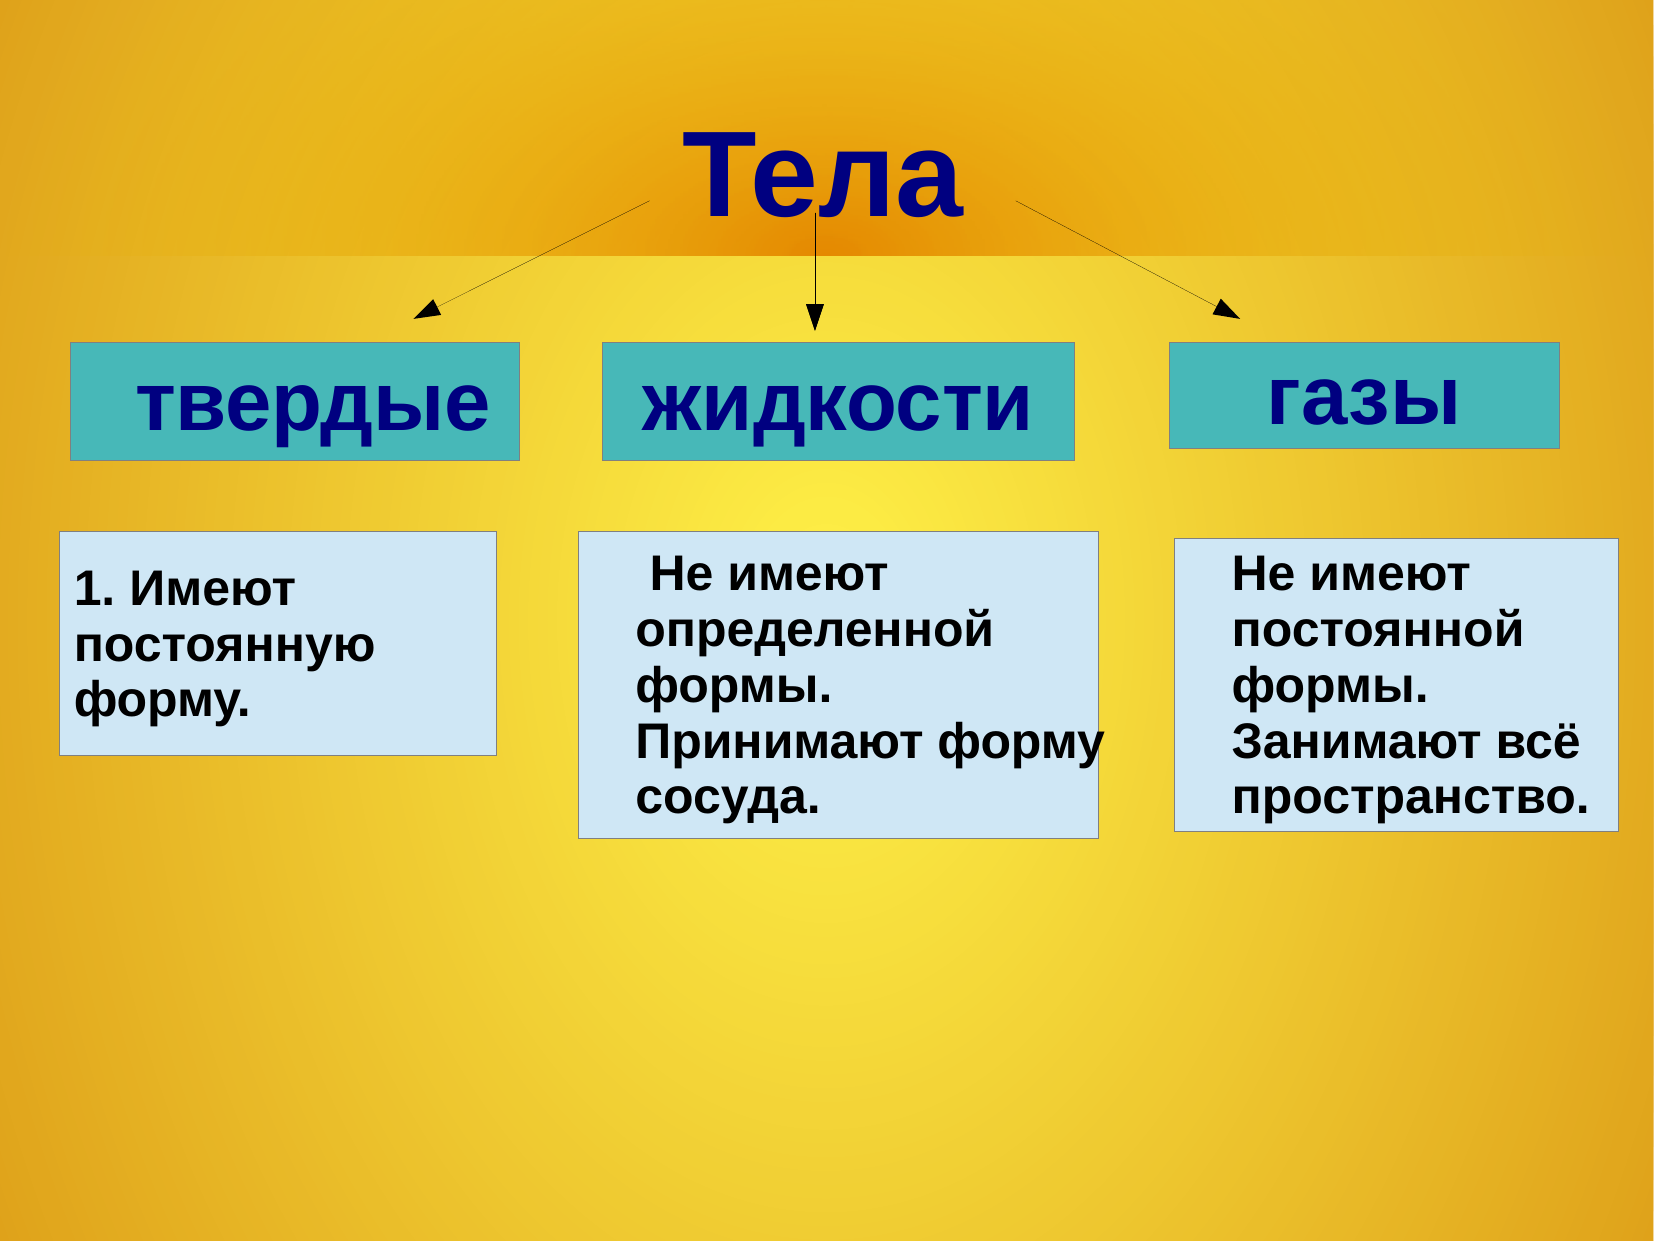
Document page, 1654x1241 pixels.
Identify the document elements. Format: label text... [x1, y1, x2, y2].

text_box жидкости [602, 342, 1075, 461]
text_box газы [1169, 342, 1560, 449]
text_box Не имеют определенной формы. Принимают форму сосуда. [578, 531, 1099, 839]
text_box Не имеют постоянной формы. Занимают всё пространство. [1174, 538, 1619, 832]
text_box 1. Имеют постоянную форму. [59, 531, 497, 756]
text_box твердые [70, 342, 520, 461]
title Тела [78, 70, 1567, 278]
